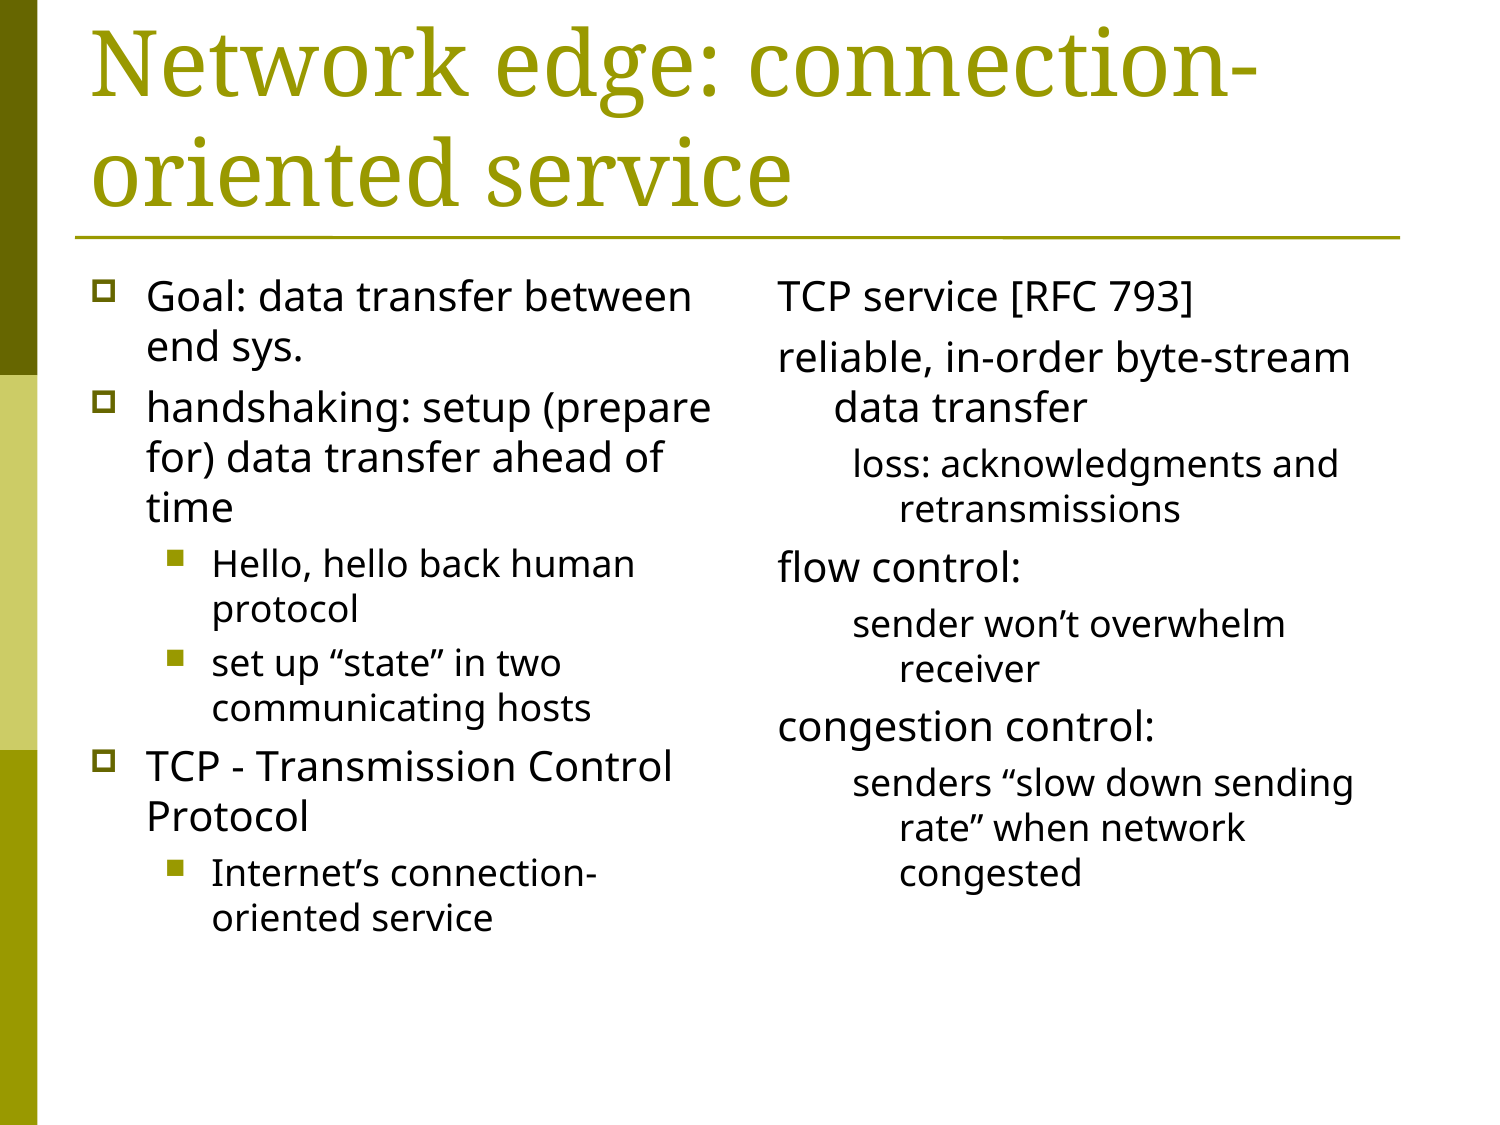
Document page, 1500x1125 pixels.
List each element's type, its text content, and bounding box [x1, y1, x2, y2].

list Goal: data transfer between end sys. handshaking: setup (prepare for) data transfer ahead of time Hello, hello back human protocol set up “state” in two communicating hosts TCP - Transmission Control Protocol Internet’s connection-oriented service [75, 262, 738, 1006]
list TCP service [RFC 793] reliable, in-order byte-stream data transfer loss: acknowledgments and retransmissions flow control: sender won’t overwhelm receiver congestion control: senders “slow down sending rate” when network congested [762, 262, 1426, 1006]
title Network edge: connection-oriented service [75, 0, 1426, 233]
